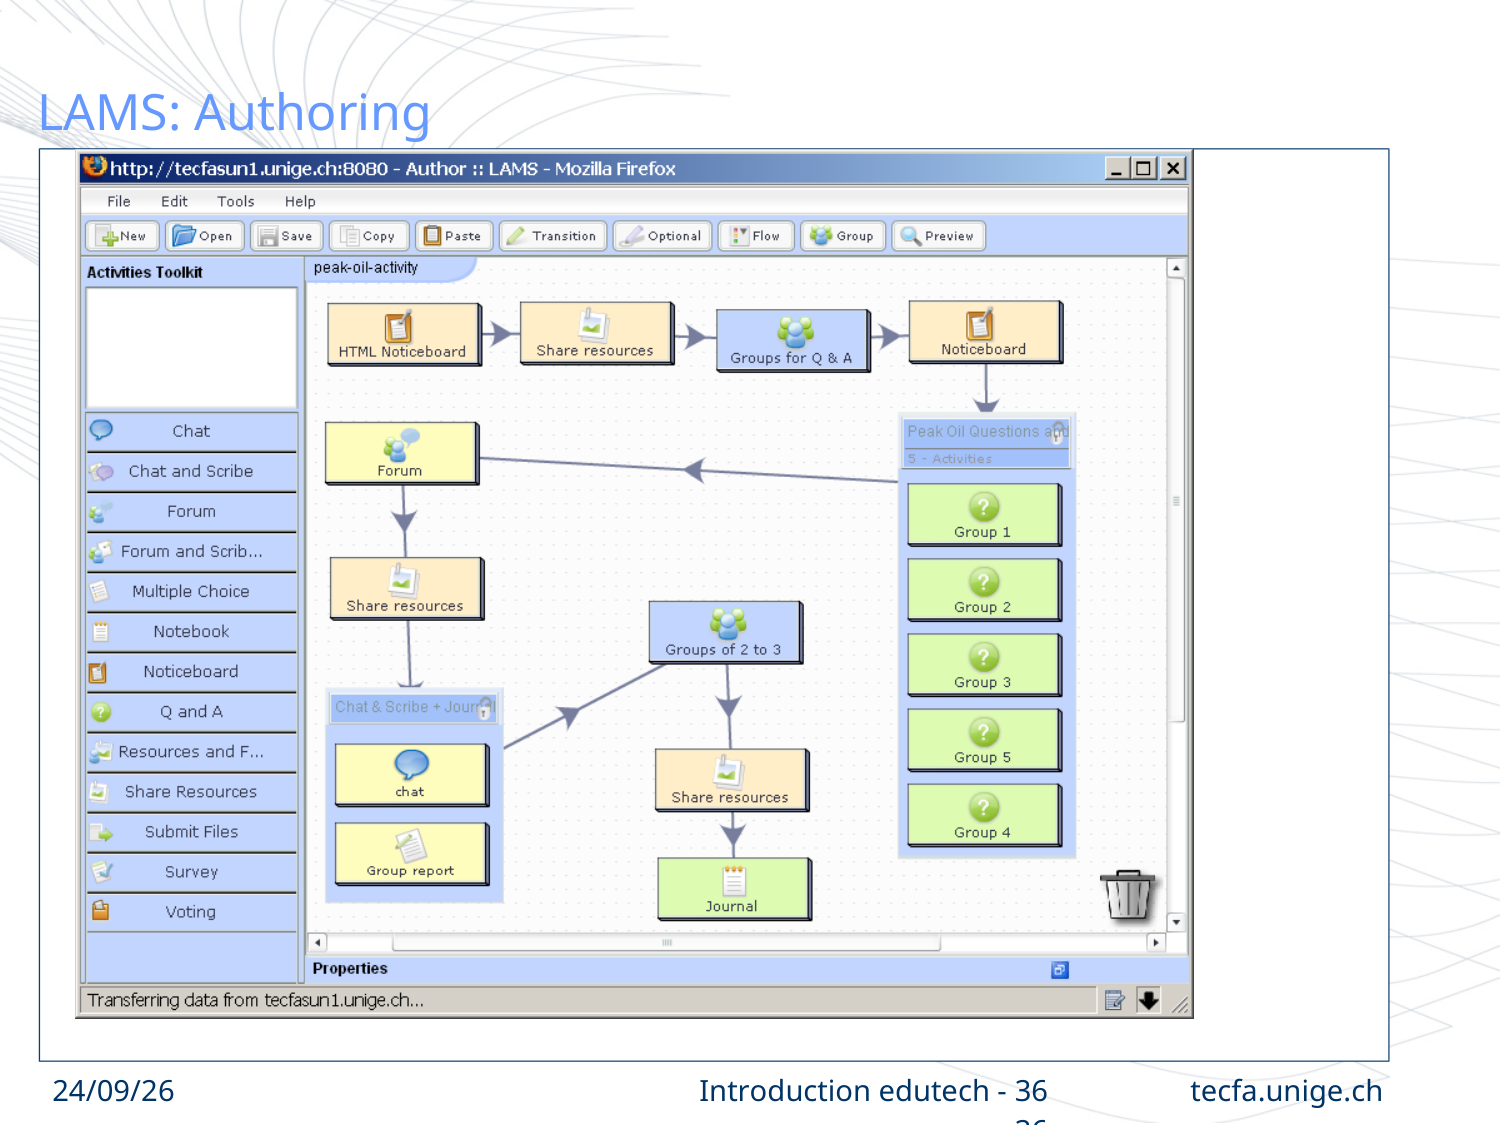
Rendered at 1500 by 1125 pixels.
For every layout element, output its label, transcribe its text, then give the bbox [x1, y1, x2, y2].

title LAMS: Authoring [37, 60, 1313, 161]
picture [0, 0, 1500, 1123]
